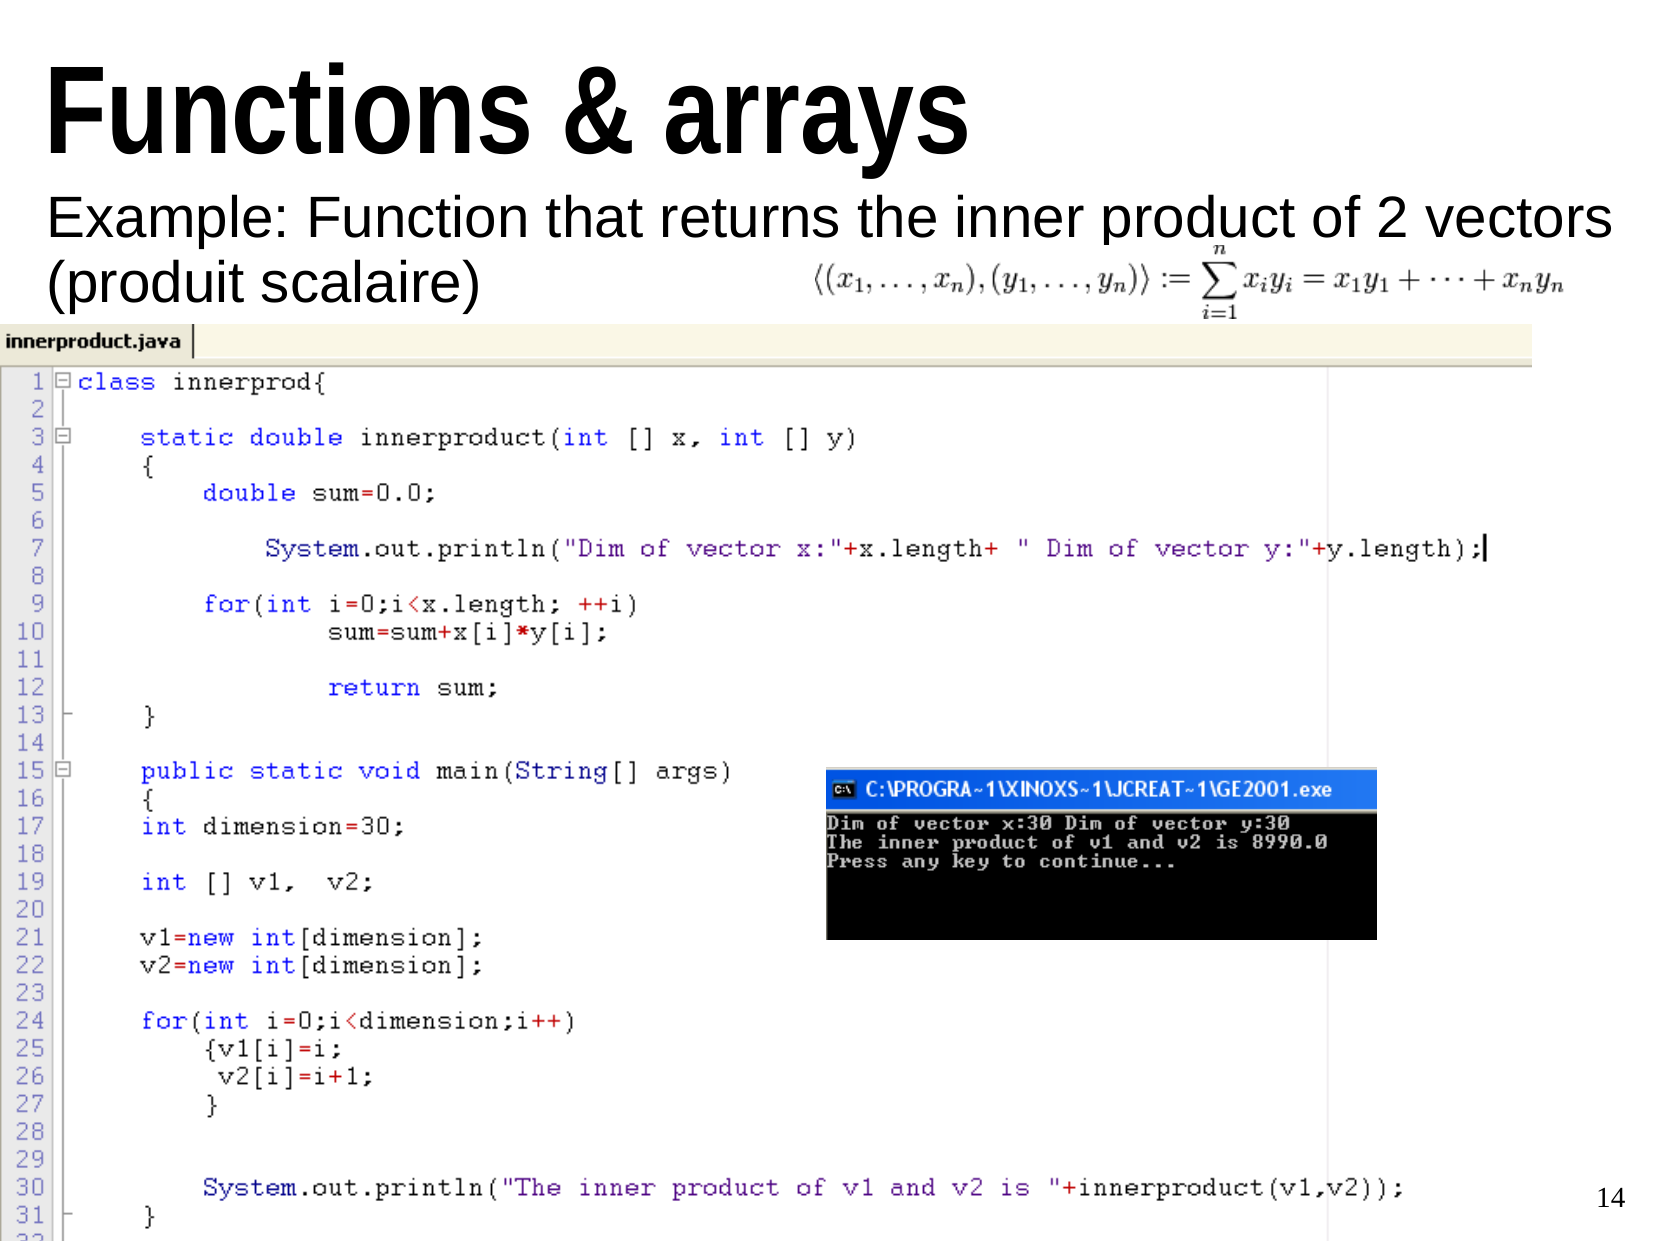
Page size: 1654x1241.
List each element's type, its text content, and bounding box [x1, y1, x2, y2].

text_box Functions & arrays [29, 29, 1016, 188]
picture [815, 245, 1565, 319]
picture [0, 324, 1532, 1241]
text_box Example: Function that returns the inner product of 2 vectors (produit scalaire) [32, 177, 1631, 322]
